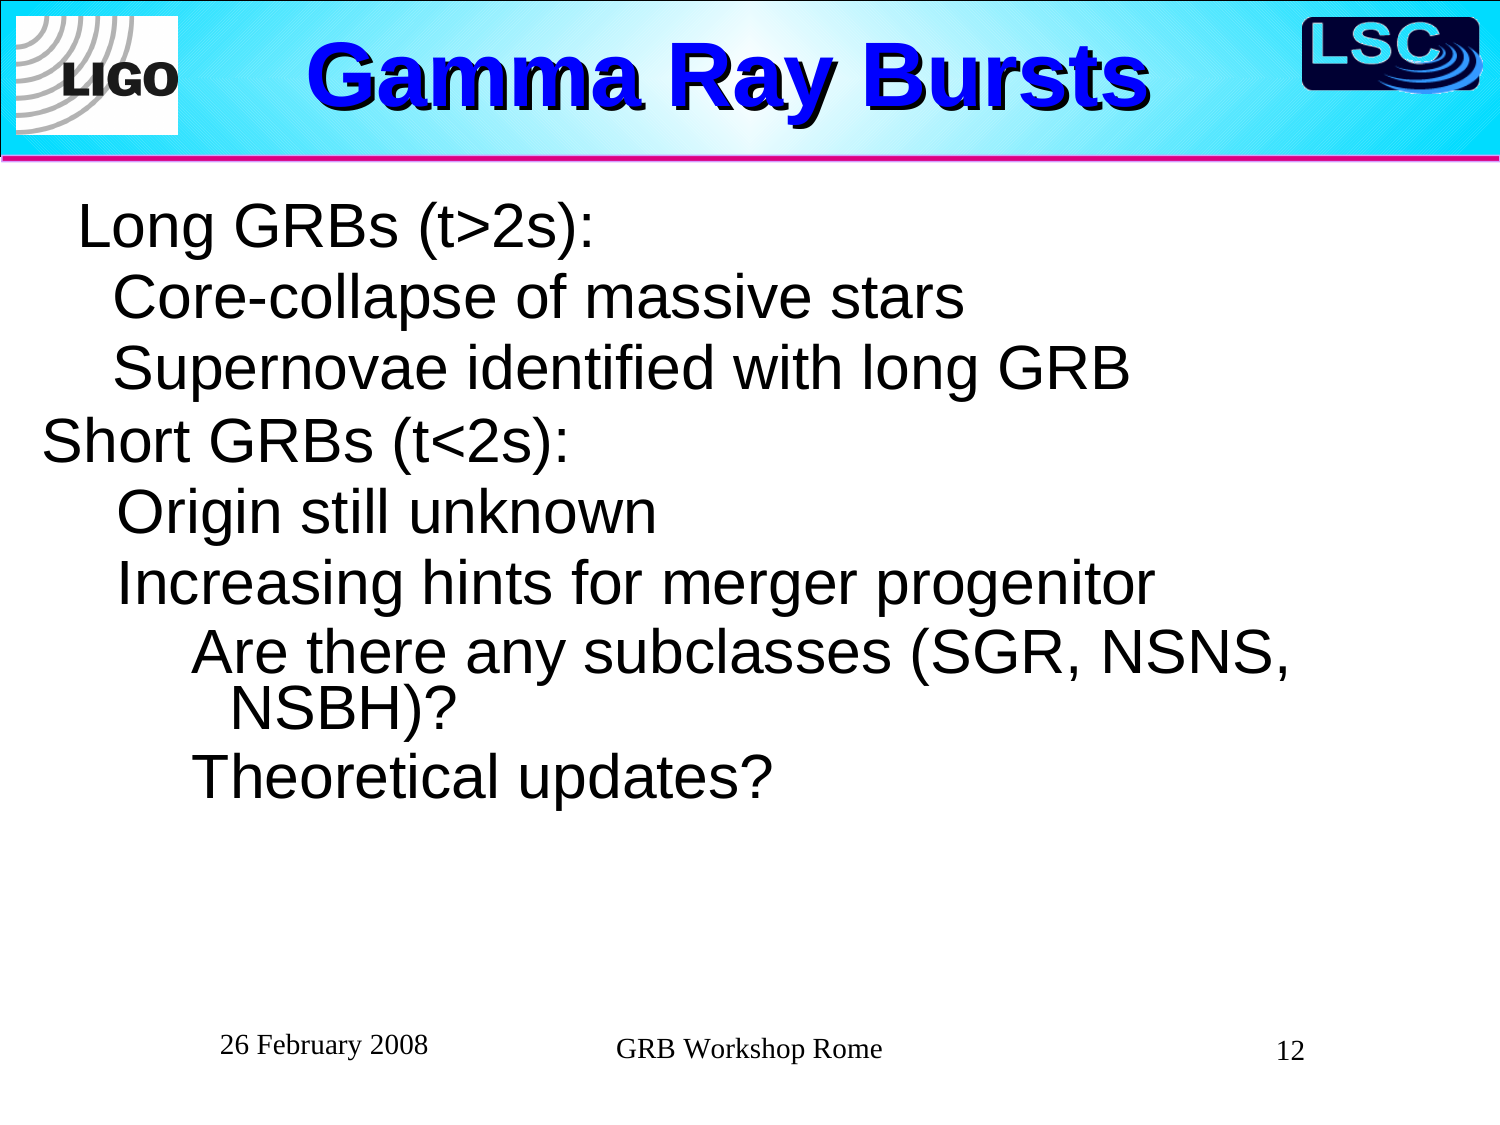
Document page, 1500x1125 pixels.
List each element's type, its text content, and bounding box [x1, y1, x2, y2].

picture [1302, 17, 1483, 94]
list Long GRBs (t>2s): Core-collapse of massive stars Supernovae identified with long GRB Short GRBs (t<2s): Origin still unknown Increasing hints for merger progenitor Are there any subclasses (SGR, NSNS, NSBH)? Theoretical updates? [41, 202, 1473, 1076]
title Gamma Ray Bursts [210, 12, 1246, 152]
